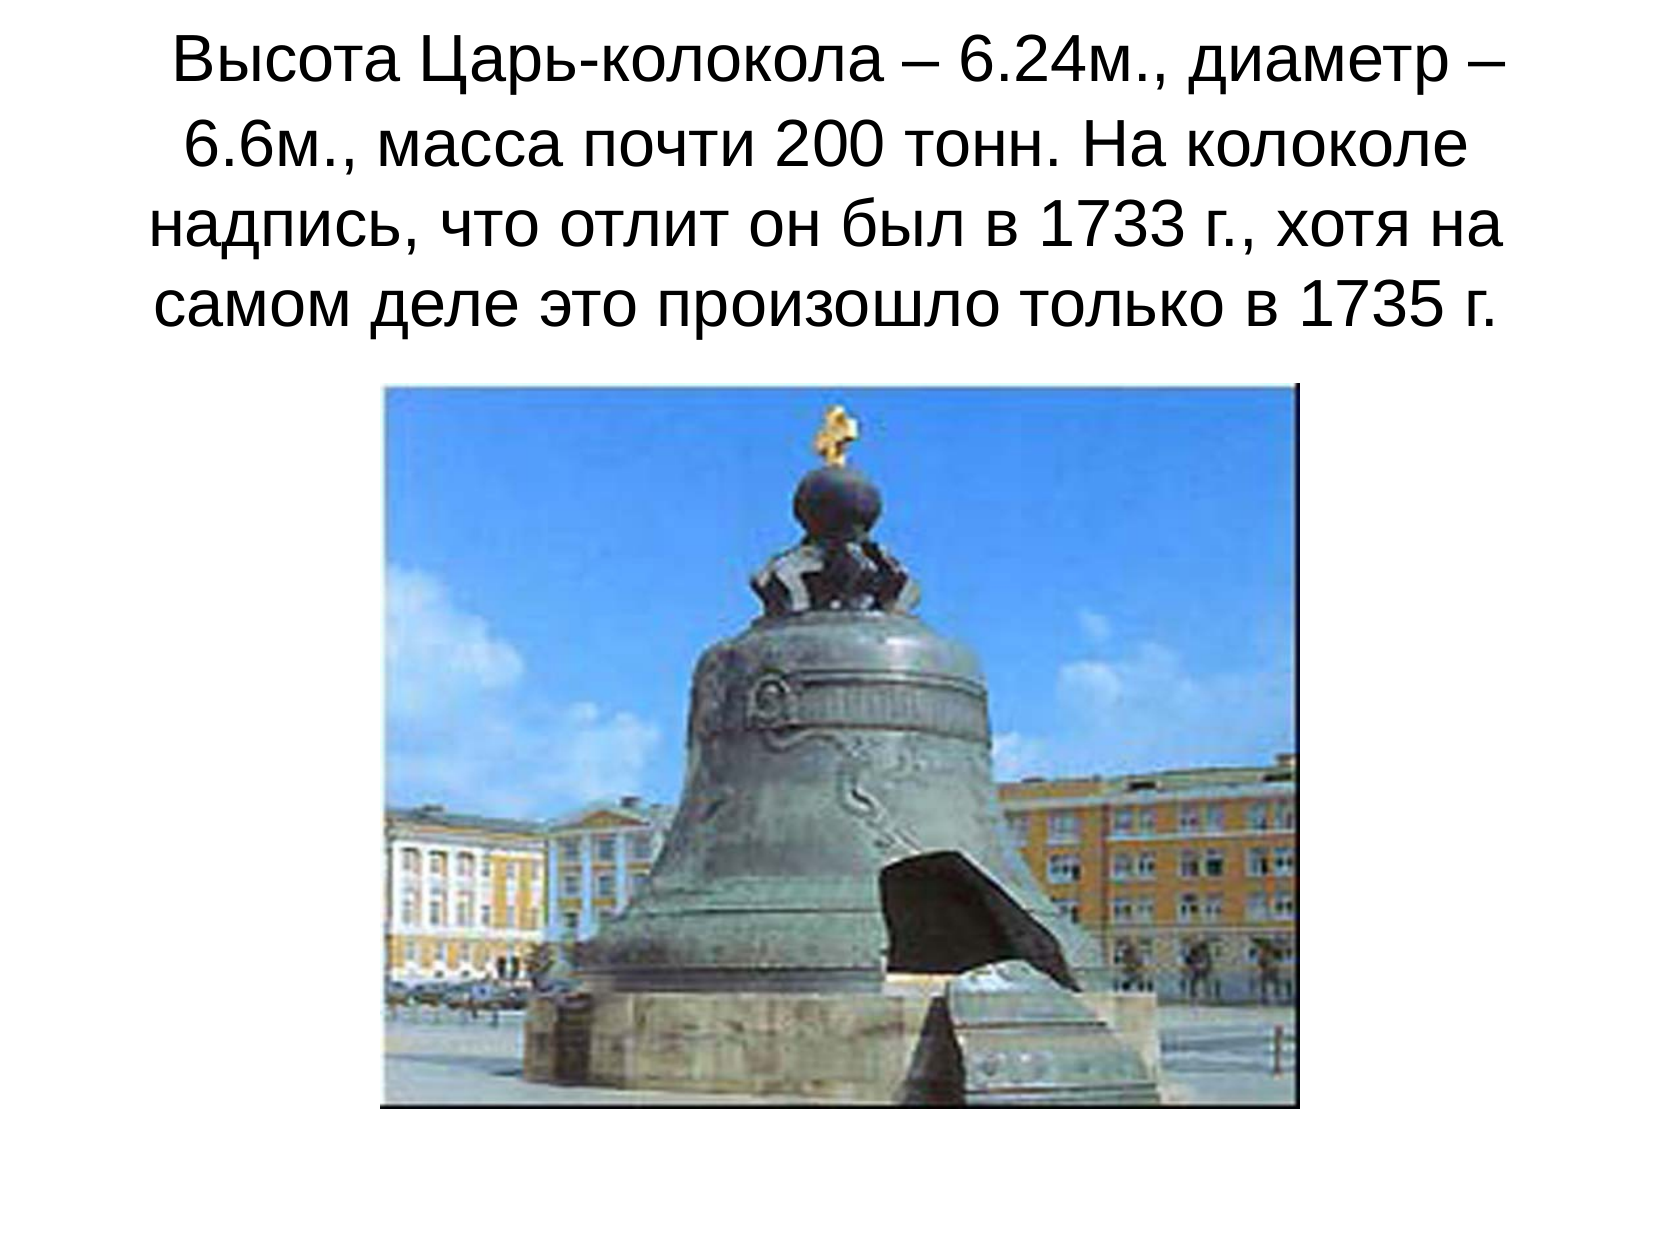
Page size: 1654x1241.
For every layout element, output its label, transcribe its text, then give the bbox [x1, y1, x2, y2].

title Высота Царь-колокола – 6.24м., диаметр – 6.6м., масса почти 200 тонн. На колоколе надпись, что отлит он был в 1733 г., хотя на самом деле это произошло только в 1735 г. [82, 0, 1571, 317]
picture [380, 383, 1300, 1109]
